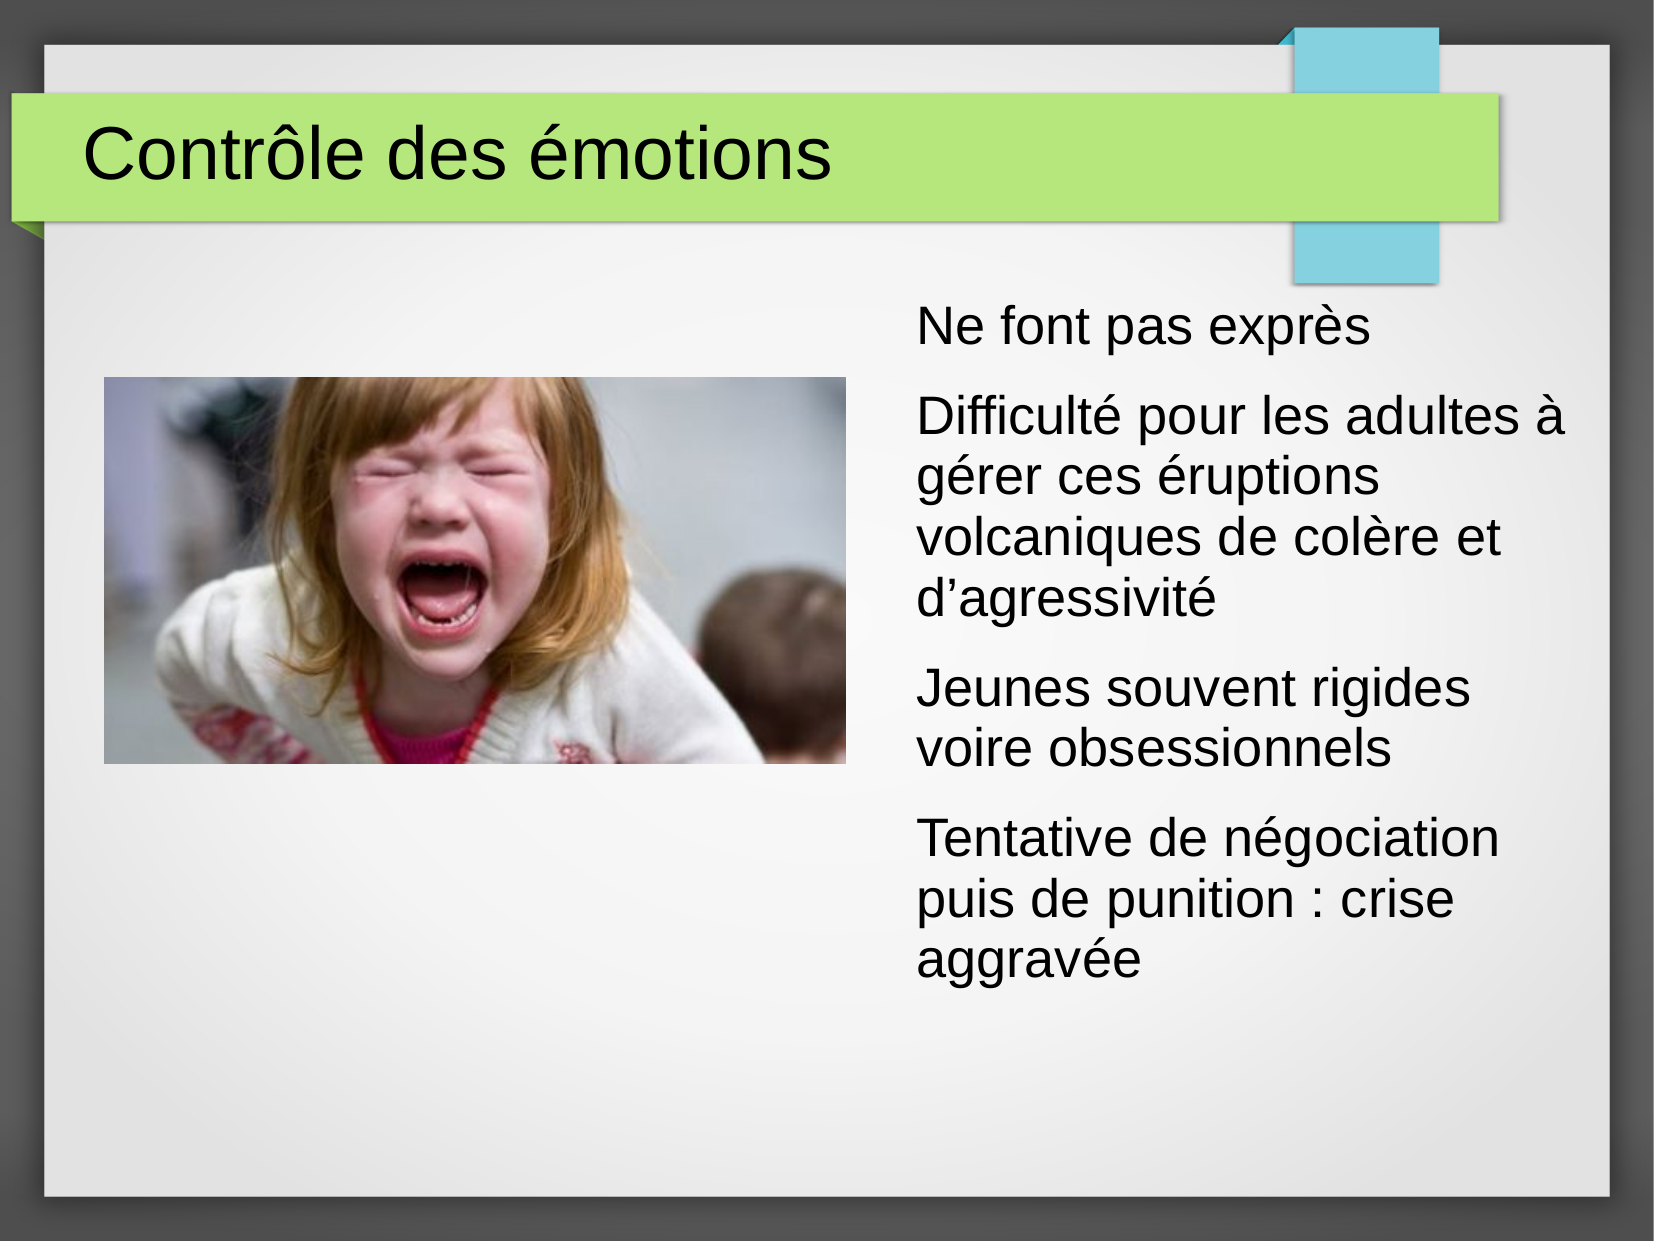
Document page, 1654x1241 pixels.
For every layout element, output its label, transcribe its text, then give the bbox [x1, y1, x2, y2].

title Contrôle des émotions [82, 94, 1264, 213]
picture [0, 0, 1654, 1241]
list Ne font pas exprès Difficulté pour les adultes à gérer ces éruptions volcaniques de colère et d’agressivité Jeunes souvent rigides voire obsessionnels Tentative de négociation puis de punition : crise aggravée [845, 295, 1572, 1015]
